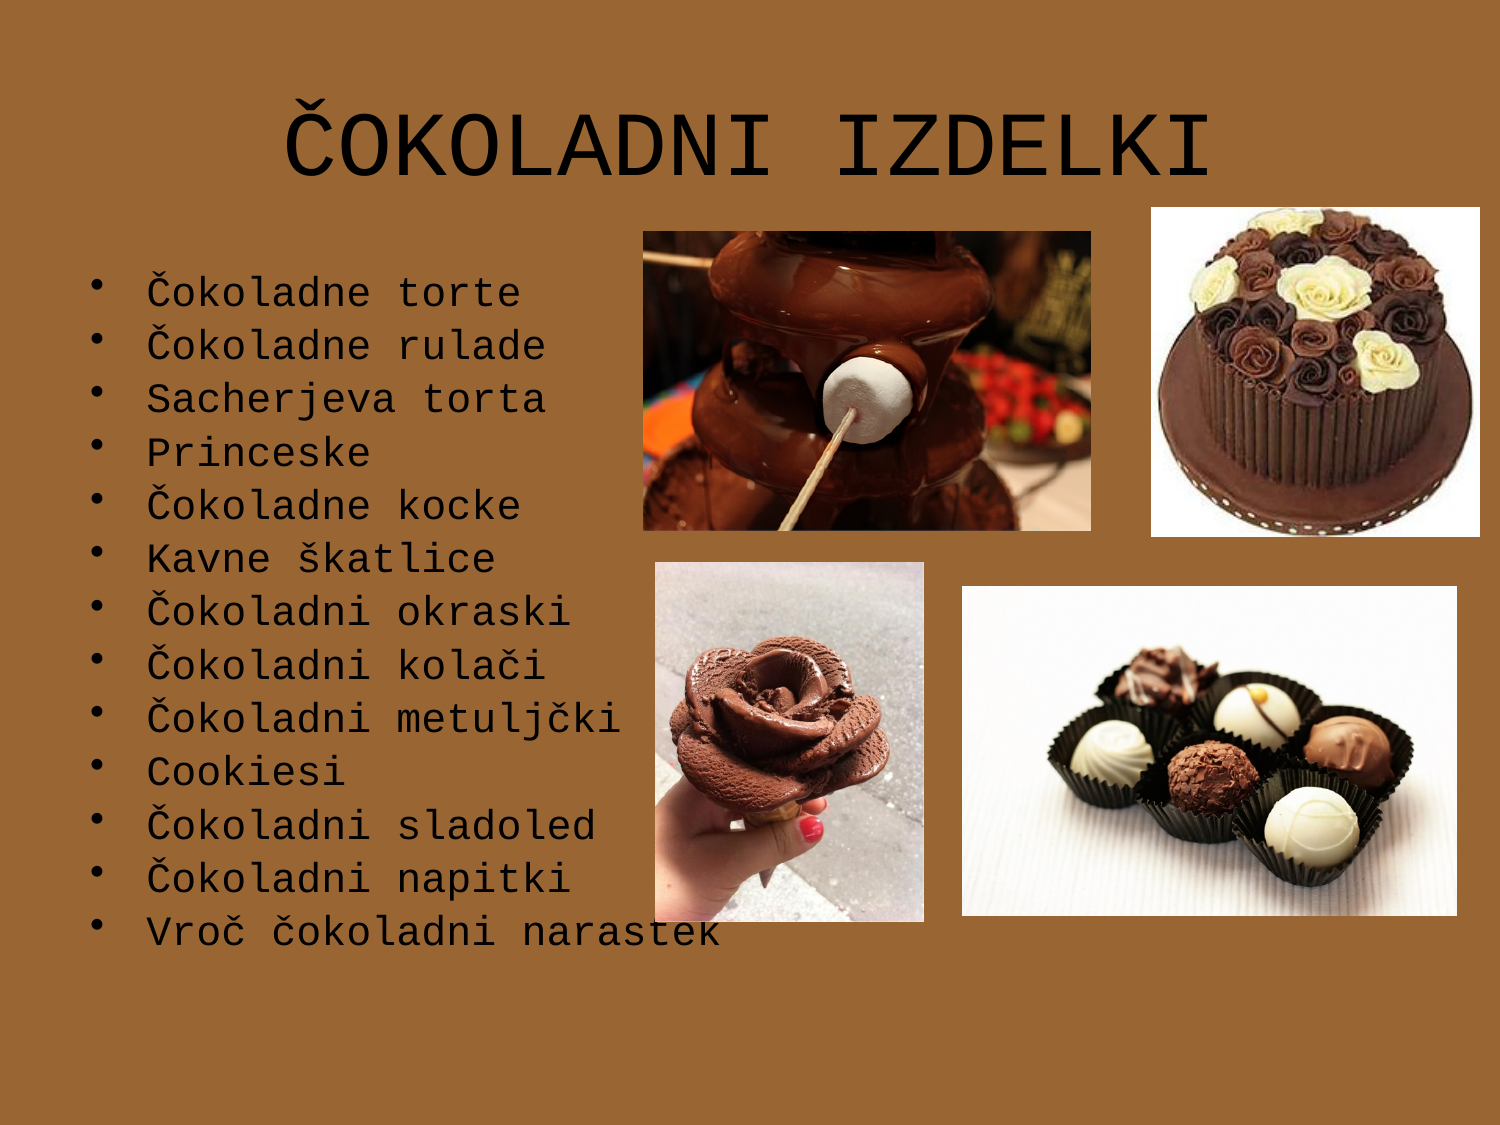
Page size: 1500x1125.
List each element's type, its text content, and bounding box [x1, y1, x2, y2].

picture [655, 562, 924, 922]
picture [643, 231, 1091, 531]
title ČOKOLADNI IZDELKI [75, 45, 1425, 233]
picture [962, 586, 1457, 916]
list Čokoladne torte Čokoladne rulade Sacherjeva torta Princeske Čokoladne kocke Kavne škatlice Čokoladni okraski Čokoladni kolači Čokoladni metuljčki Cookiesi Čokoladni sladoled Čokoladni napitki Vroč čokoladni narastek [75, 262, 738, 1005]
picture [1151, 207, 1480, 537]
